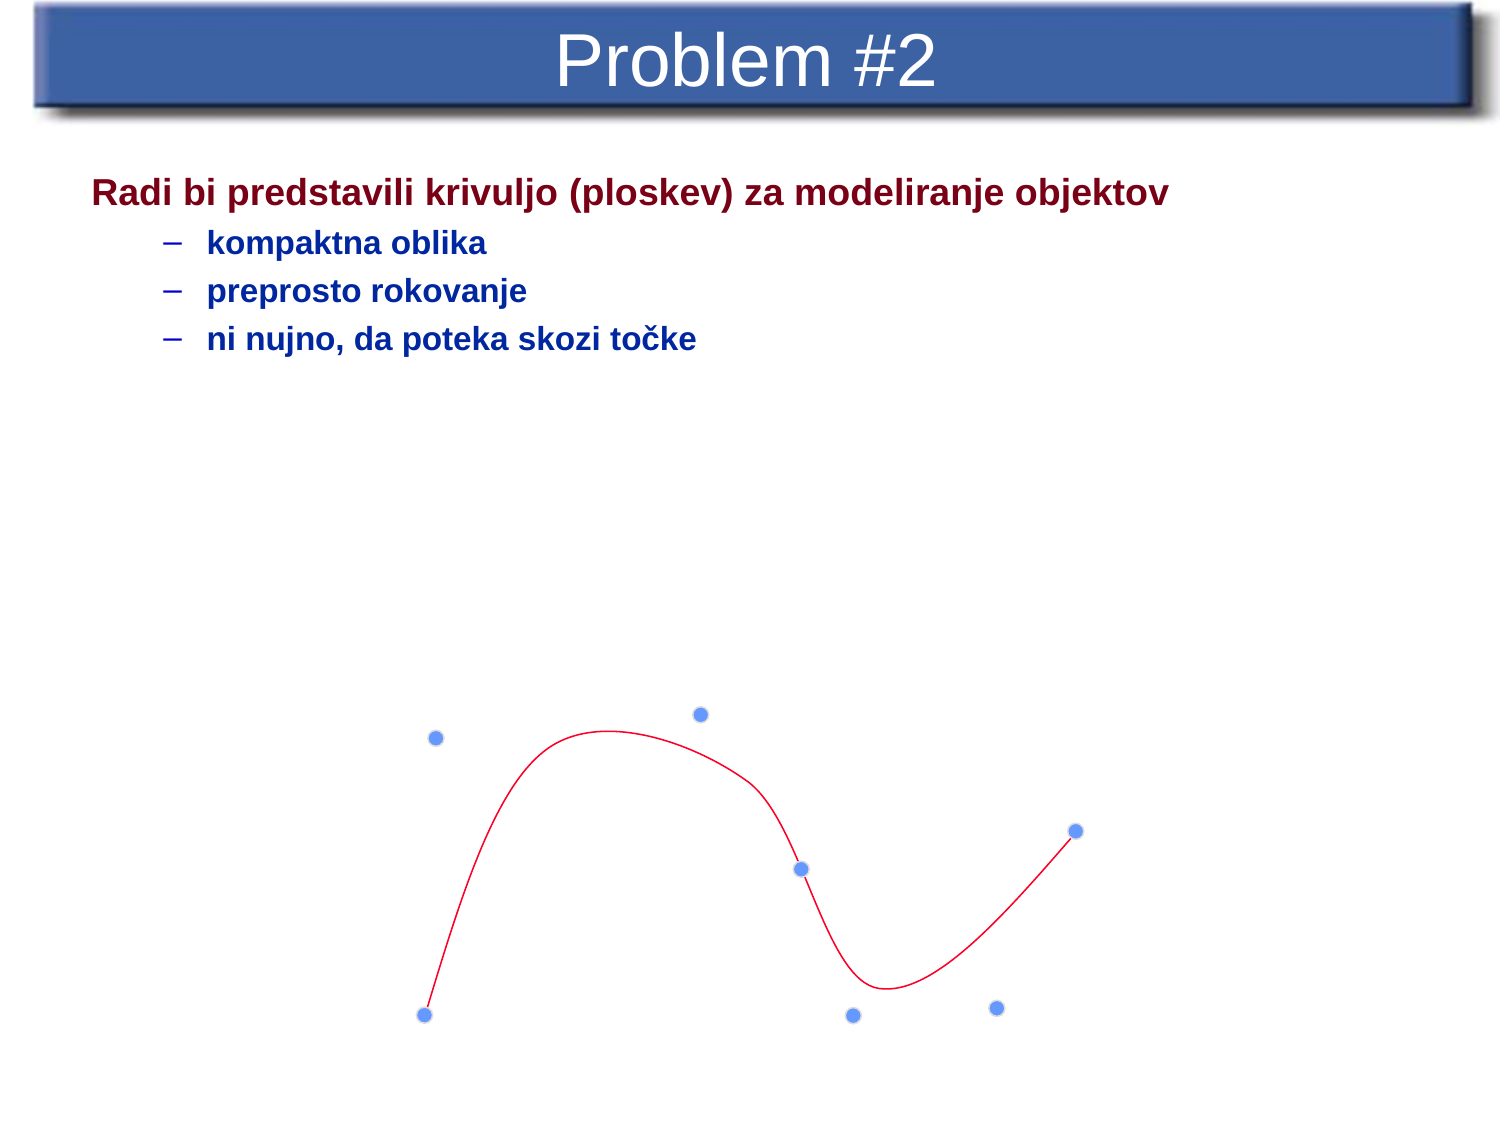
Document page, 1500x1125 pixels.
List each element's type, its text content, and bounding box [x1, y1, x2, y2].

text_box [793, 861, 810, 878]
list Radi bi predstavili krivuljo (ploskev) za modeliranje objektov kompaktna oblika preprosto rokovanje ni nujno, da poteka skozi točke [76, 160, 1442, 409]
text_box [427, 730, 445, 747]
title Problem #2 [0, 0, 1493, 114]
picture [32, 0, 1500, 127]
text_box [1067, 823, 1084, 840]
text_box [845, 1007, 862, 1024]
text_box [416, 1007, 433, 1024]
text_box [692, 706, 709, 723]
text_box [988, 1000, 1005, 1017]
